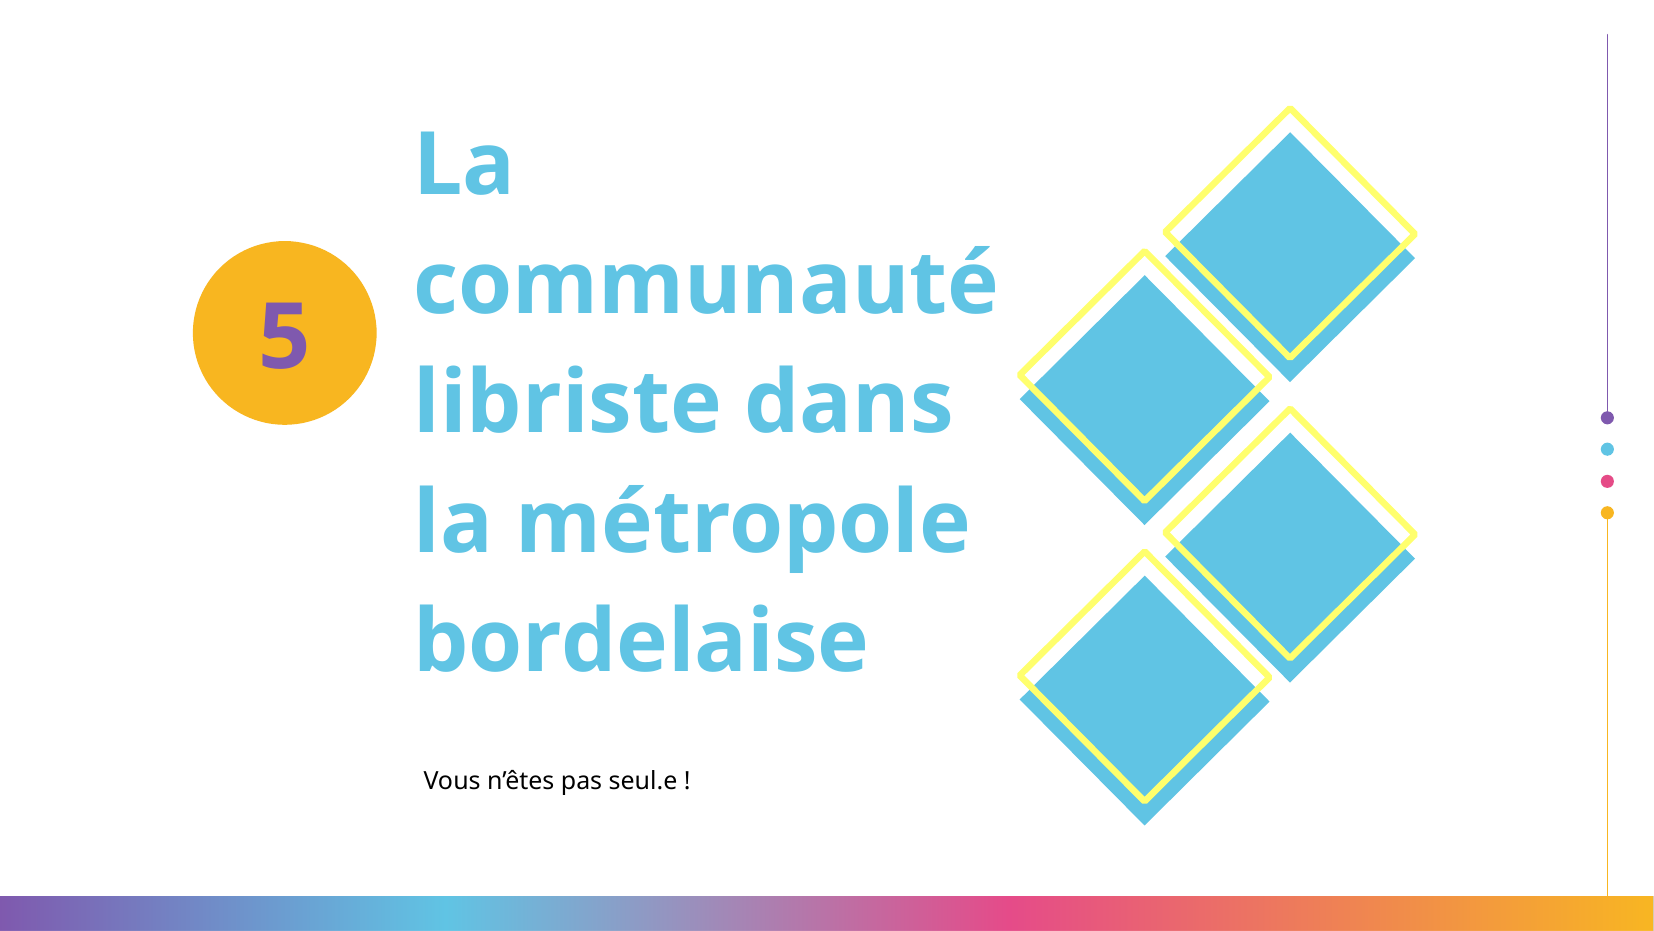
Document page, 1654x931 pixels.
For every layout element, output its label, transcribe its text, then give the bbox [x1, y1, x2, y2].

picture [0, 896, 1654, 931]
title La communauté libriste dans la métropole bordelaise [413, 100, 1052, 697]
title Vous n’êtes pas seul.e ! [423, 692, 910, 868]
text_box 5 [192, 241, 377, 425]
